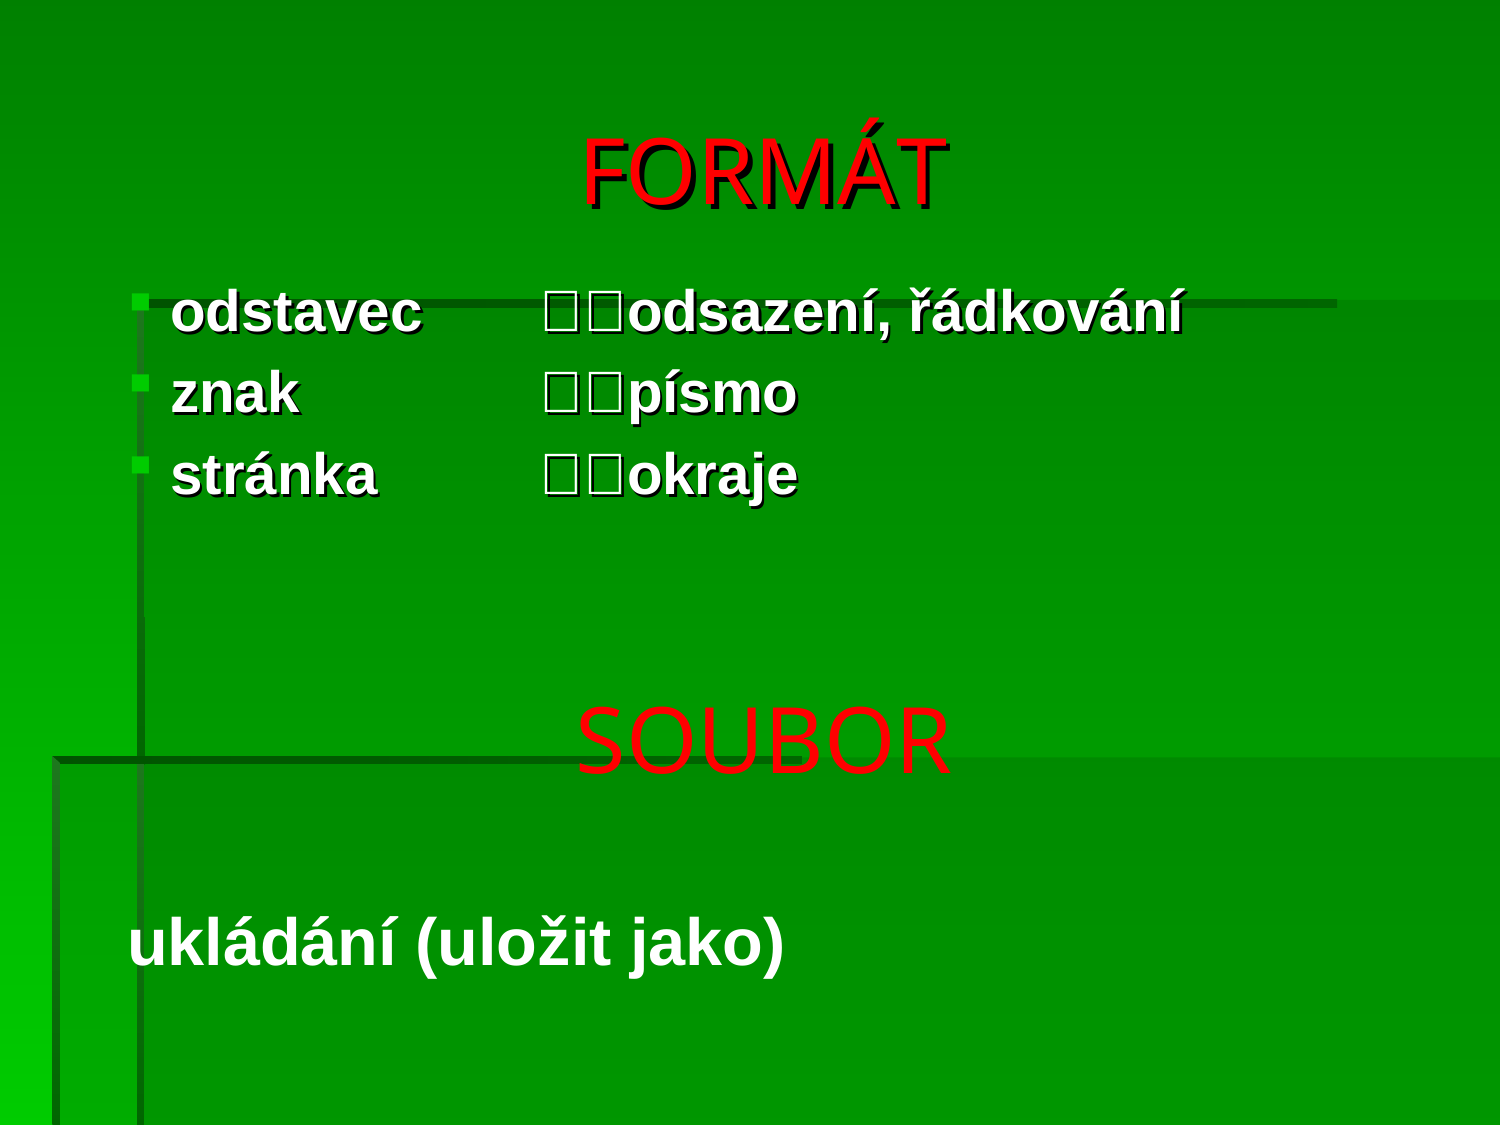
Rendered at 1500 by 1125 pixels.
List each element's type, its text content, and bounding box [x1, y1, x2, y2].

title FORMÁT [75, 40, 1451, 276]
list odstavec odsazení, řádkování znak písmo stránka okraje [112, 267, 1452, 551]
text_box ukládání (uložit jako) [112, 893, 1452, 1047]
text_box SOUBOR [76, 609, 1453, 845]
